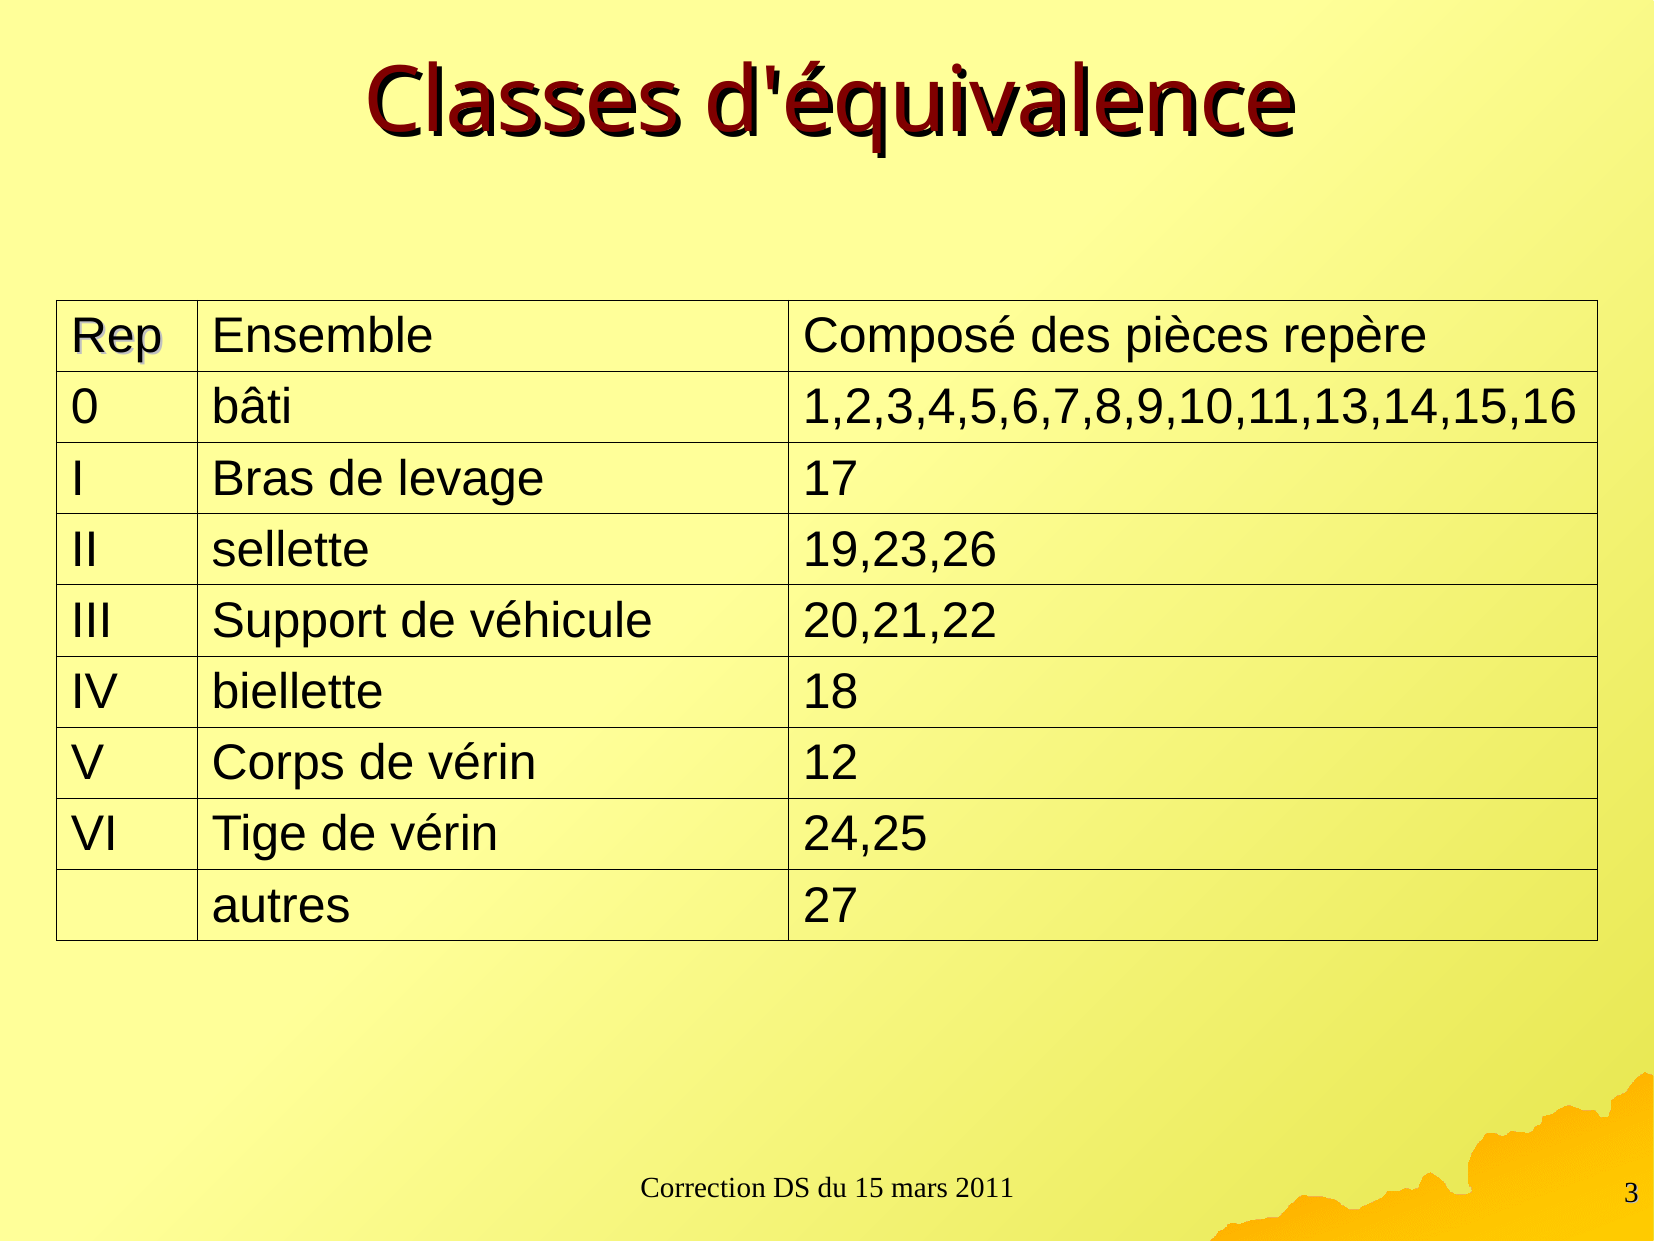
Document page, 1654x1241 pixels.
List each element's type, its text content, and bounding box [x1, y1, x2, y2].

table_cell sellette [198, 514, 788, 584]
table_cell VI [57, 799, 197, 869]
table_cell III [57, 585, 197, 656]
table_cell I [57, 443, 197, 513]
table_cell 1,2,3,4,5,6,7,8,9,10,11,13,14,15,16 [789, 372, 1597, 442]
table_cell [57, 870, 197, 940]
table_cell Support de véhicule [198, 585, 788, 656]
table_cell 17 [789, 443, 1597, 513]
table_header Composé des pièces repère [789, 301, 1597, 371]
table_cell IV [57, 657, 197, 727]
table_cell 20,21,22 [789, 585, 1597, 656]
table_cell 0 [57, 372, 197, 442]
table_cell biellette [198, 657, 788, 727]
table_cell Tige de vérin [198, 799, 788, 869]
table_cell 19,23,26 [789, 514, 1597, 584]
table_cell autres [198, 870, 788, 940]
table_cell 27 [789, 870, 1597, 940]
table_cell II [57, 514, 197, 584]
table_cell V [57, 728, 197, 798]
table_cell 24,25 [789, 799, 1597, 869]
table_cell Bras de levage [198, 443, 788, 513]
table_cell 18 [789, 657, 1597, 727]
table_header Ensemble [198, 301, 788, 371]
table_cell 12 [789, 728, 1597, 798]
table_cell bâti [198, 372, 788, 442]
title Classes d'équivalence [85, 0, 1574, 193]
table_cell Corps de vérin [198, 728, 788, 798]
table_header Rep [57, 301, 197, 371]
